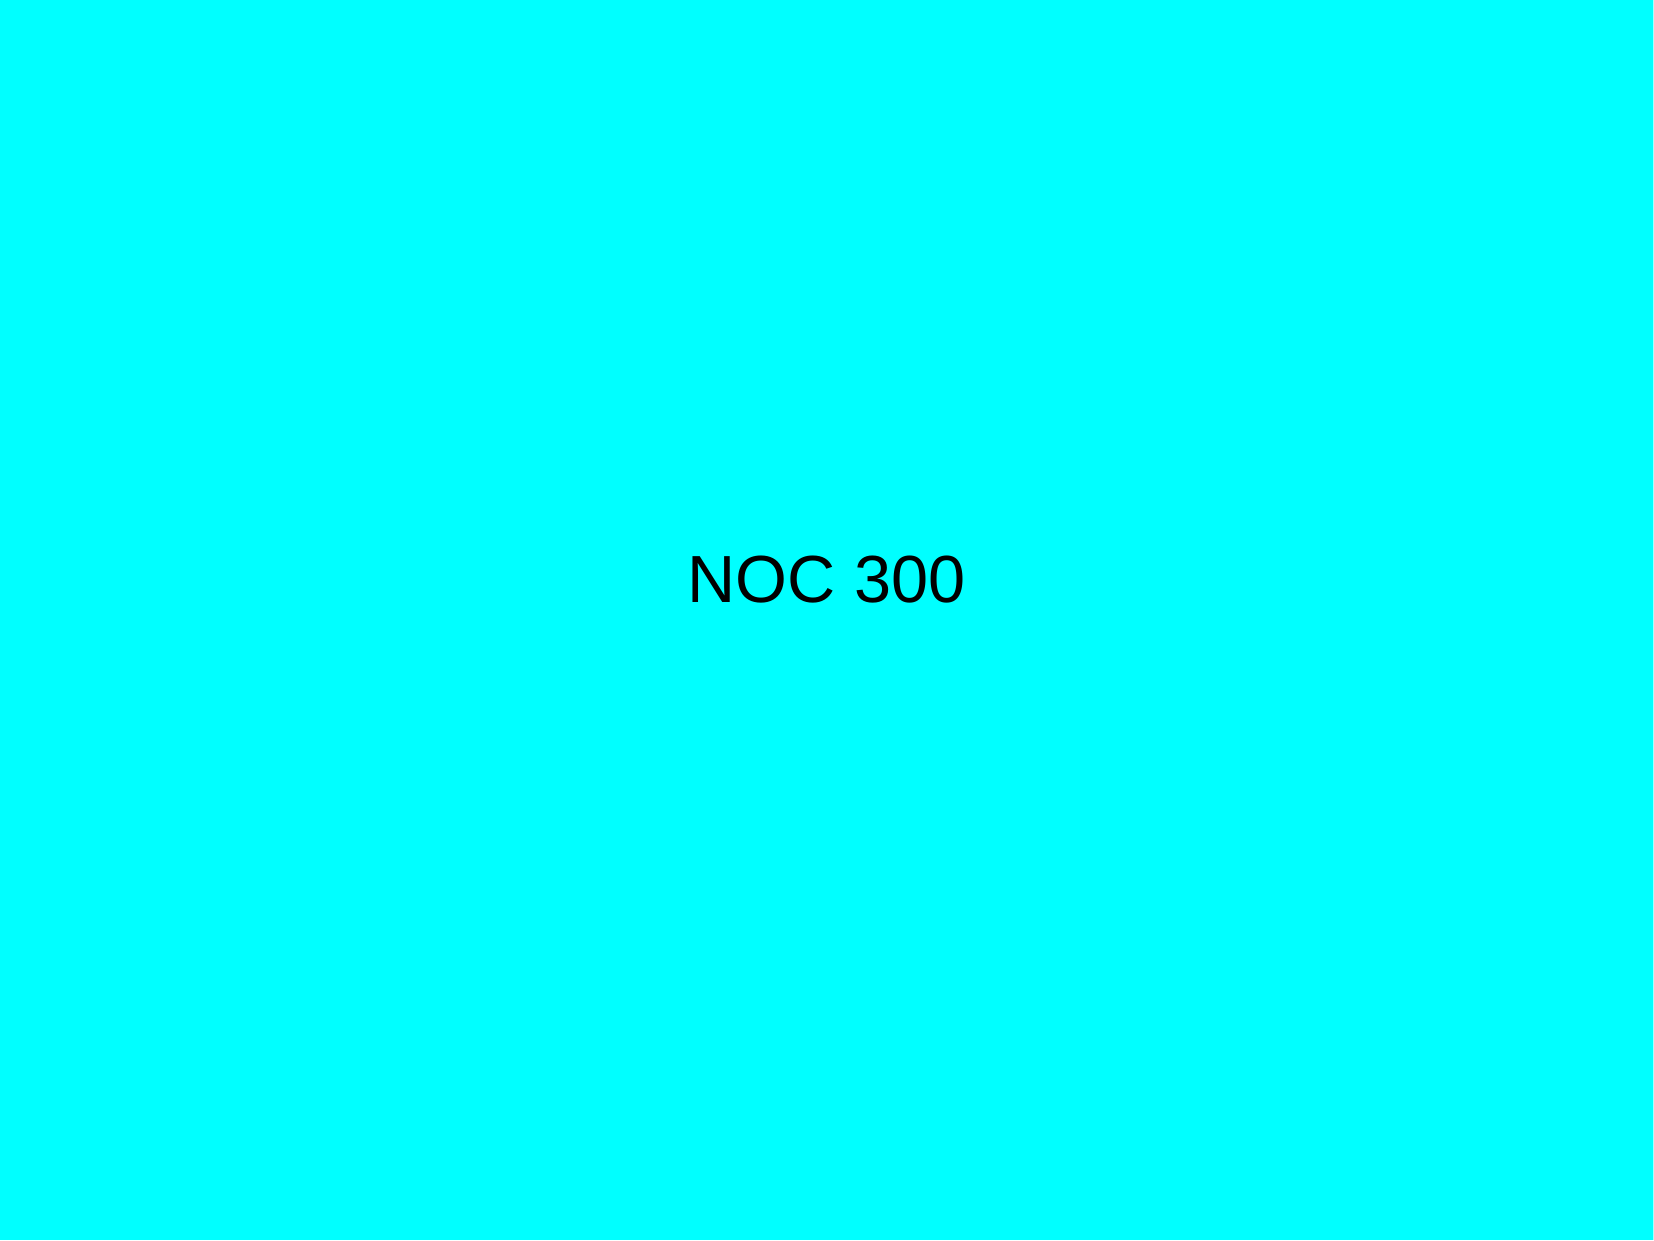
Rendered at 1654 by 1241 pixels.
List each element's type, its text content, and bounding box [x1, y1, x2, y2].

subtitle NOC 300 [82, 49, 1571, 1109]
